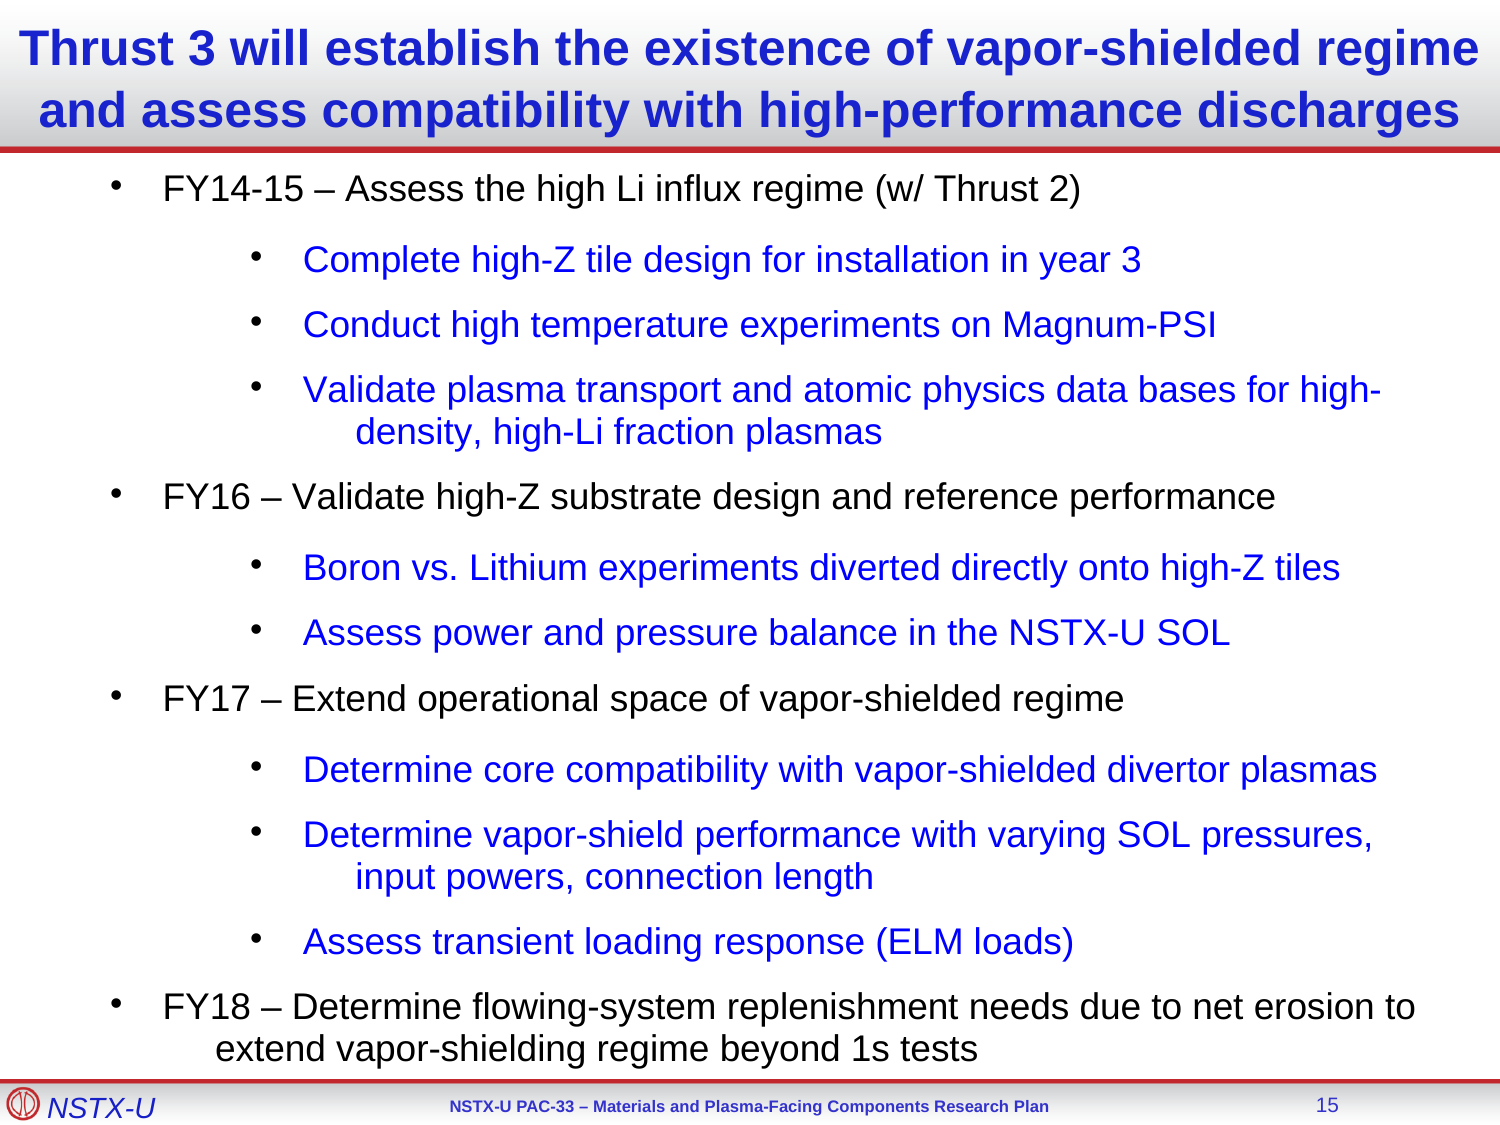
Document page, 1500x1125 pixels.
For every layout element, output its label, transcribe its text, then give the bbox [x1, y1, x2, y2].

text_box 15 [1315, 1090, 1486, 1118]
title Thrust 3 will establish the existence of vapor-shielded regime and assess compatibility with high-performance discharges [0, 0, 1500, 150]
list FY14-15 – Assess the high Li influx regime (w/ Thrust 2) Complete high-Z tile design for installation in year 3 Conduct high temperature experiments on Magnum-PSI Validate plasma transport and atomic physics data bases for high-density, high-Li fraction plasmas FY16 – Validate high-Z substrate design and reference performance Boron vs. Lithium experiments diverted directly onto high-Z tiles Assess power and pressure balance in the NSTX-U SOL FY17 – Extend operational space of vapor-shielded regime Determine core compatibility with vapor-shielded divertor plasmas Determine vapor-shield performance with varying SOL pressures, input powers, connection length Assess transient loading response (ELM loads) FY18 – Determine flowing-system replenishment needs due to net erosion to extend vapor-shielding regime beyond 1s tests [75, 167, 1426, 1076]
